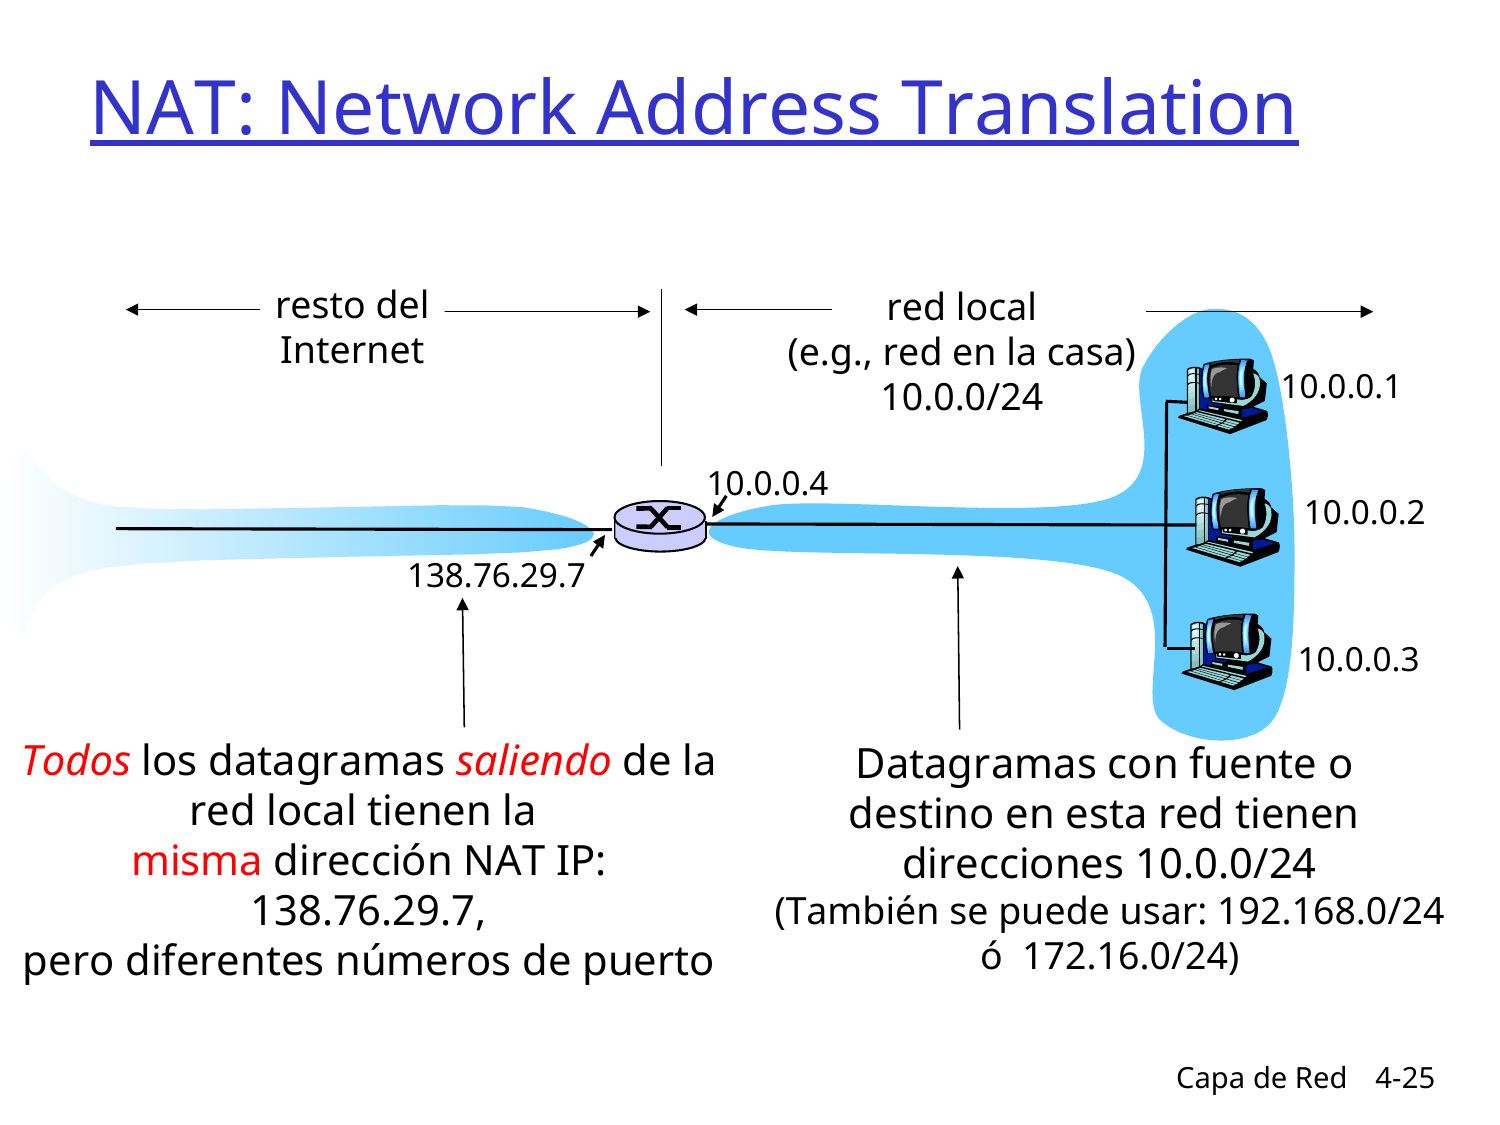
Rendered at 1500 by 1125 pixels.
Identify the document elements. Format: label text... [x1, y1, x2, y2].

text_box [614, 501, 706, 552]
chart [1178, 358, 1270, 435]
text_box red local (e.g., red en la casa) 10.0.0/24 [772, 275, 1152, 426]
text_box 10.0.0.2 [1289, 483, 1441, 540]
text_box [716, 312, 1273, 523]
text_box [708, 404, 1295, 728]
chart [1186, 487, 1282, 567]
text_box Datagramas con fuente o destino en esta red tienen direcciones 10.0.0/24 (También se puede usar: 192.168.0/24 ó 172.16.0/24) [759, 728, 1460, 985]
text_box 10.0.0.3 [1282, 630, 1435, 687]
text_box resto del Internet [260, 273, 445, 379]
text_box Todos los datagramas saliendo de la red local tienen la misma dirección NAT IP: 138.76.29.7, pero diferentes números de puerto [0, 725, 739, 992]
text_box [4, 450, 594, 640]
text_box 10.0.0.4 [691, 454, 844, 511]
text_box 138.76.29.7 [392, 546, 601, 602]
title NAT: Network Address Translation [75, 15, 1463, 196]
text_box 10.0.0.1 [1265, 357, 1418, 414]
chart [1181, 612, 1274, 691]
